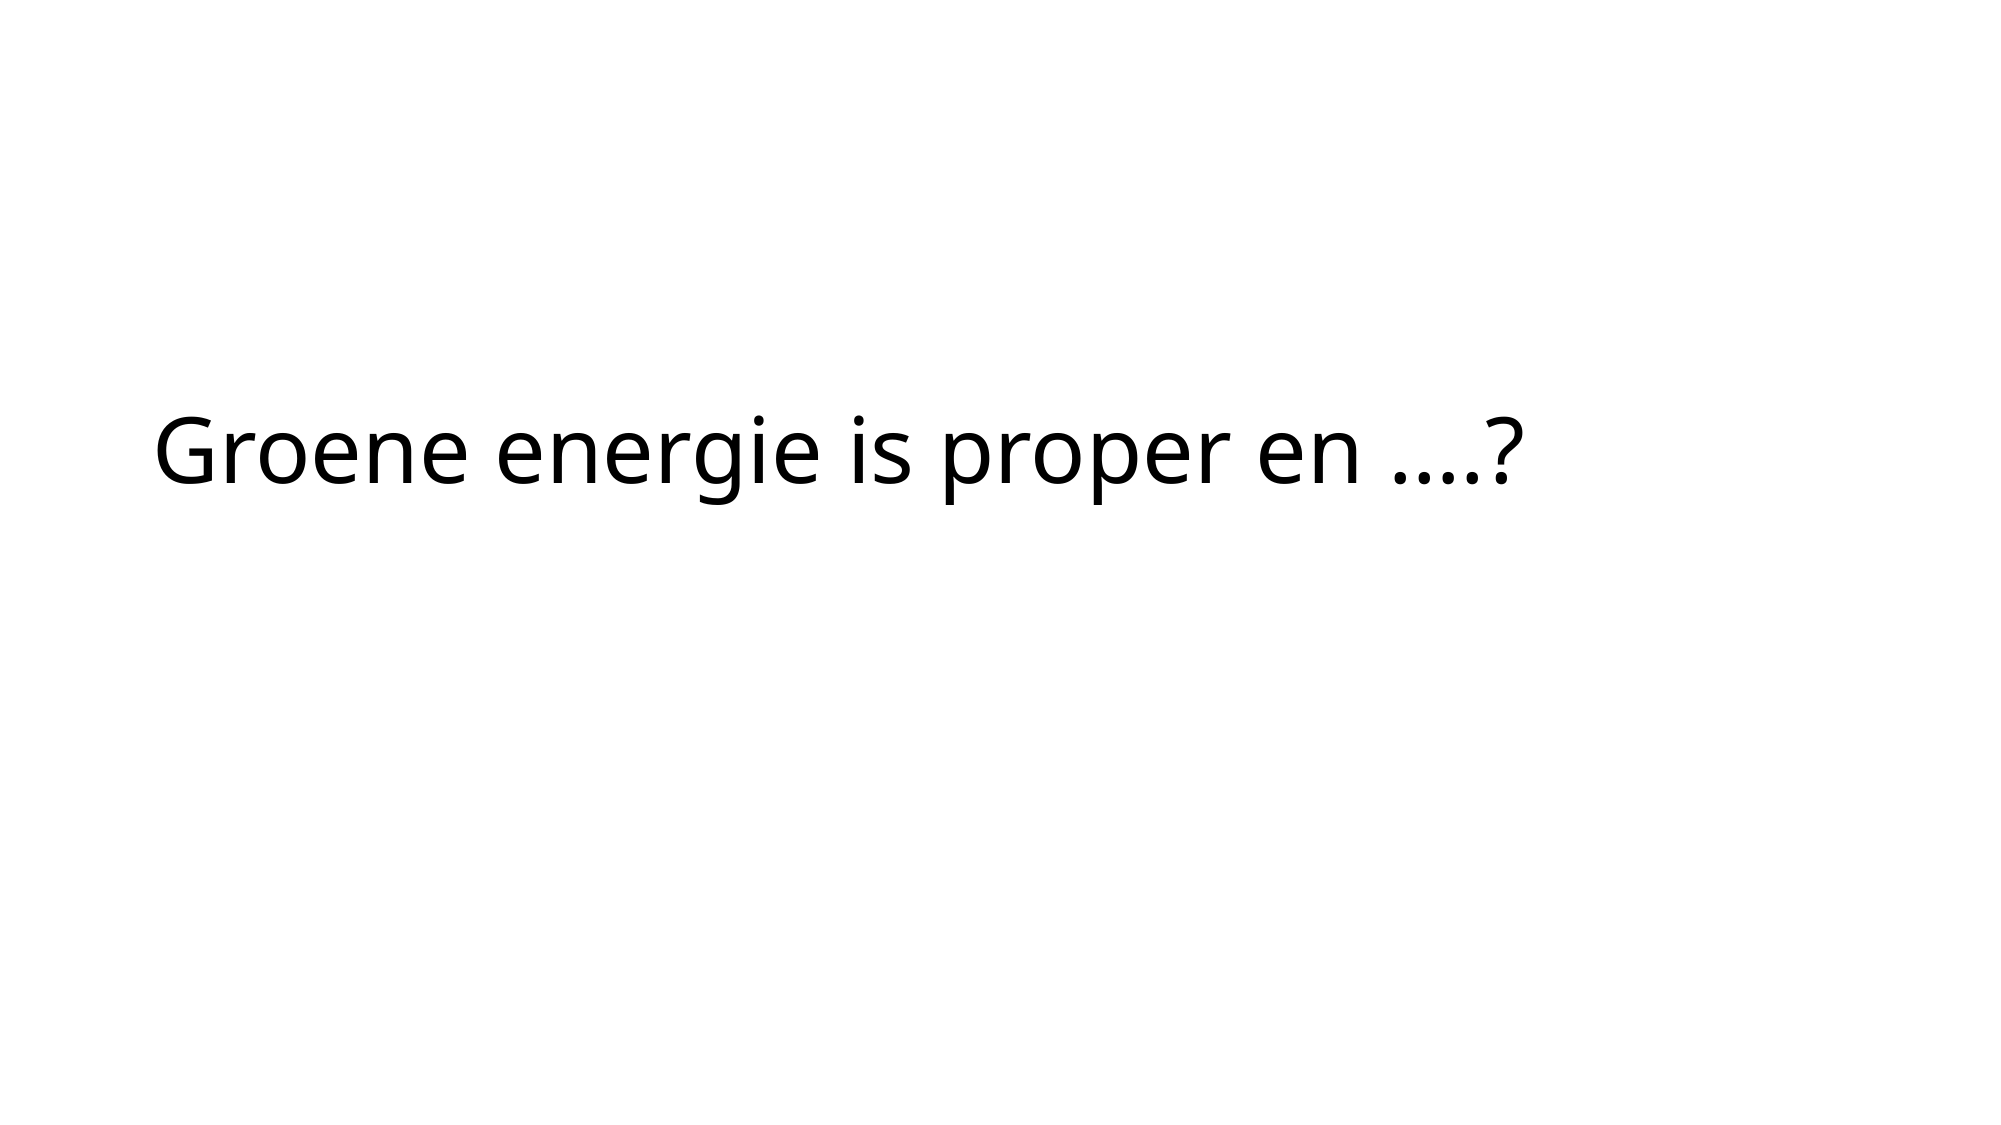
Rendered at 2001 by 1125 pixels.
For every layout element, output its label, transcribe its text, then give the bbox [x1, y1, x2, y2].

title Groene energie is proper en ….? [137, 345, 1863, 563]
